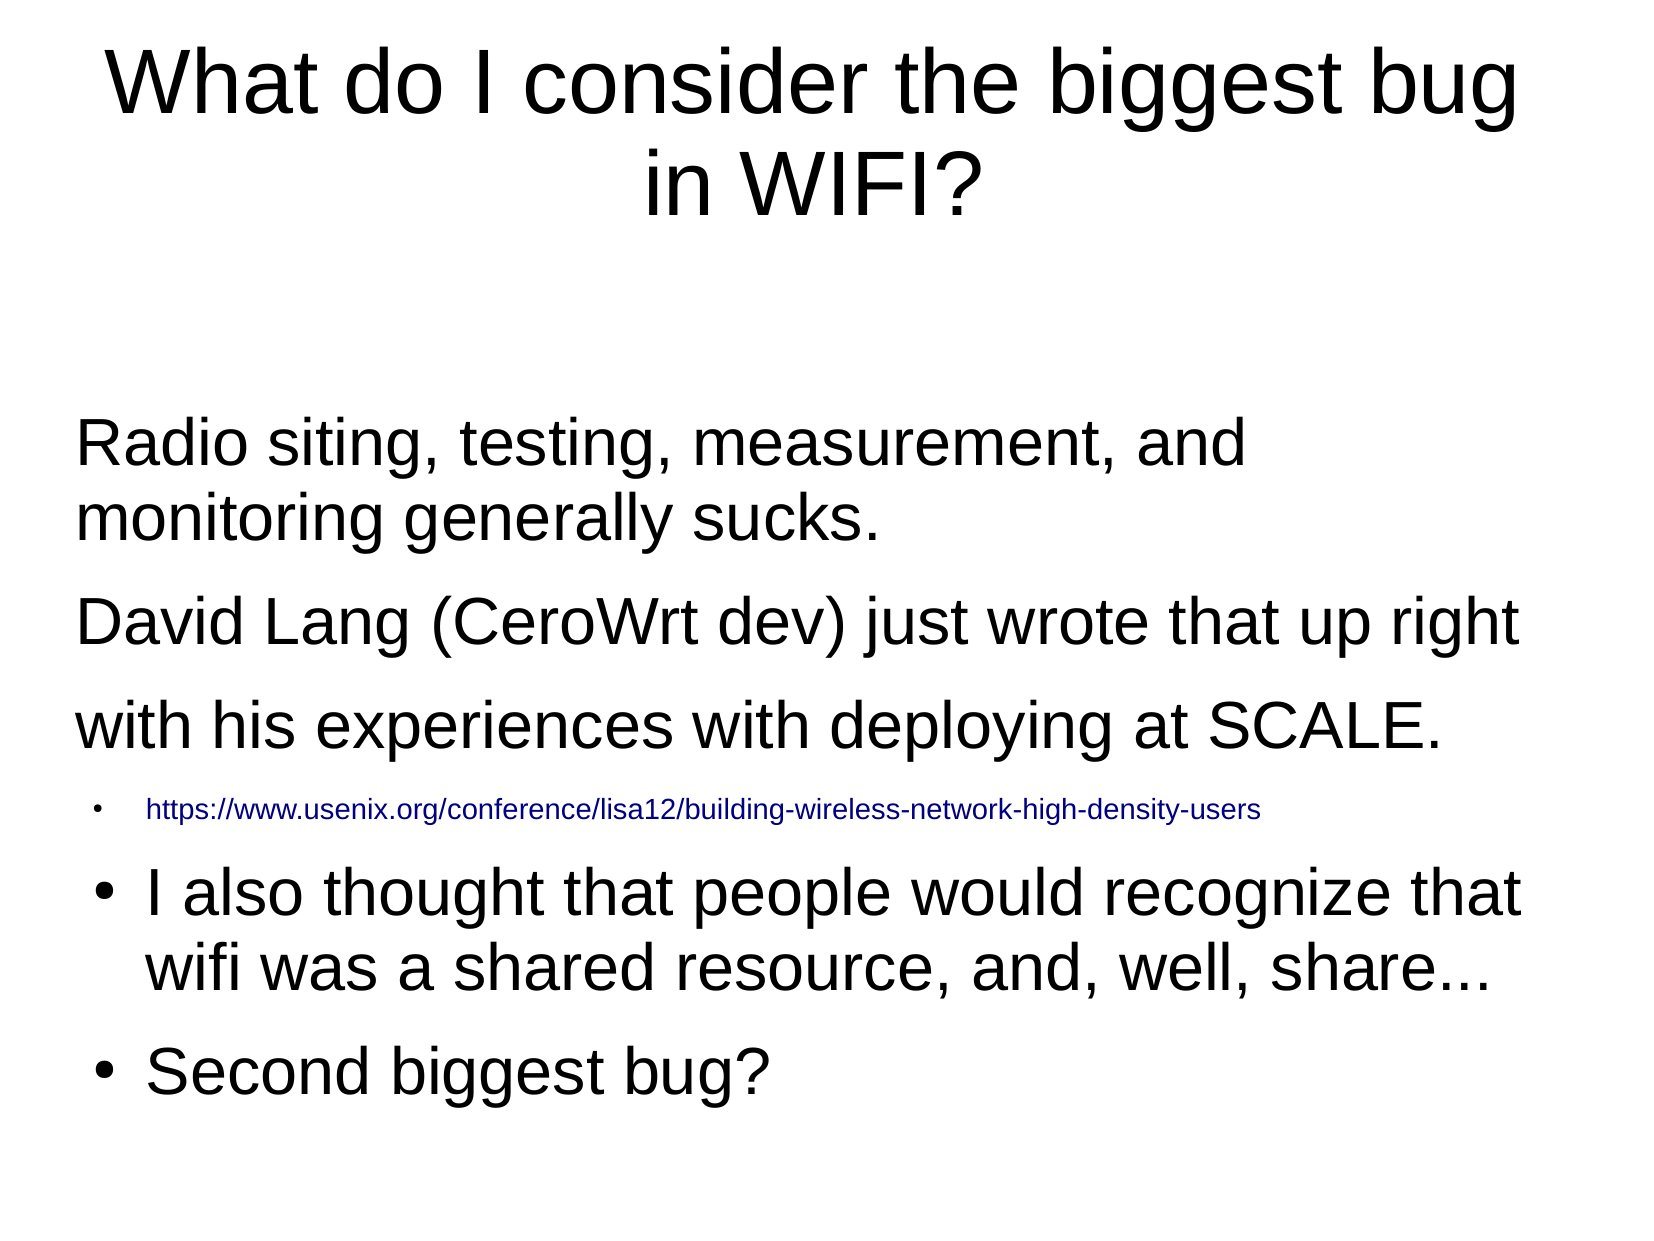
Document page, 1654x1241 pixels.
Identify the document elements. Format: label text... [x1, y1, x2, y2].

list Radio siting, testing, measurement, and monitoring generally sucks. David Lang (CeroWrt dev) just wrote that up right with his experiences with deploying at SCALE. https://www.usenix.org/conference/lisa12/building-wireless-network-high-density-users I also thought that people would recognize that wifi was a shared resource, and, well, share... Second biggest bug? [74, 405, 1531, 1125]
title What do I consider the biggest bug in WIFI? [67, 30, 1561, 338]
